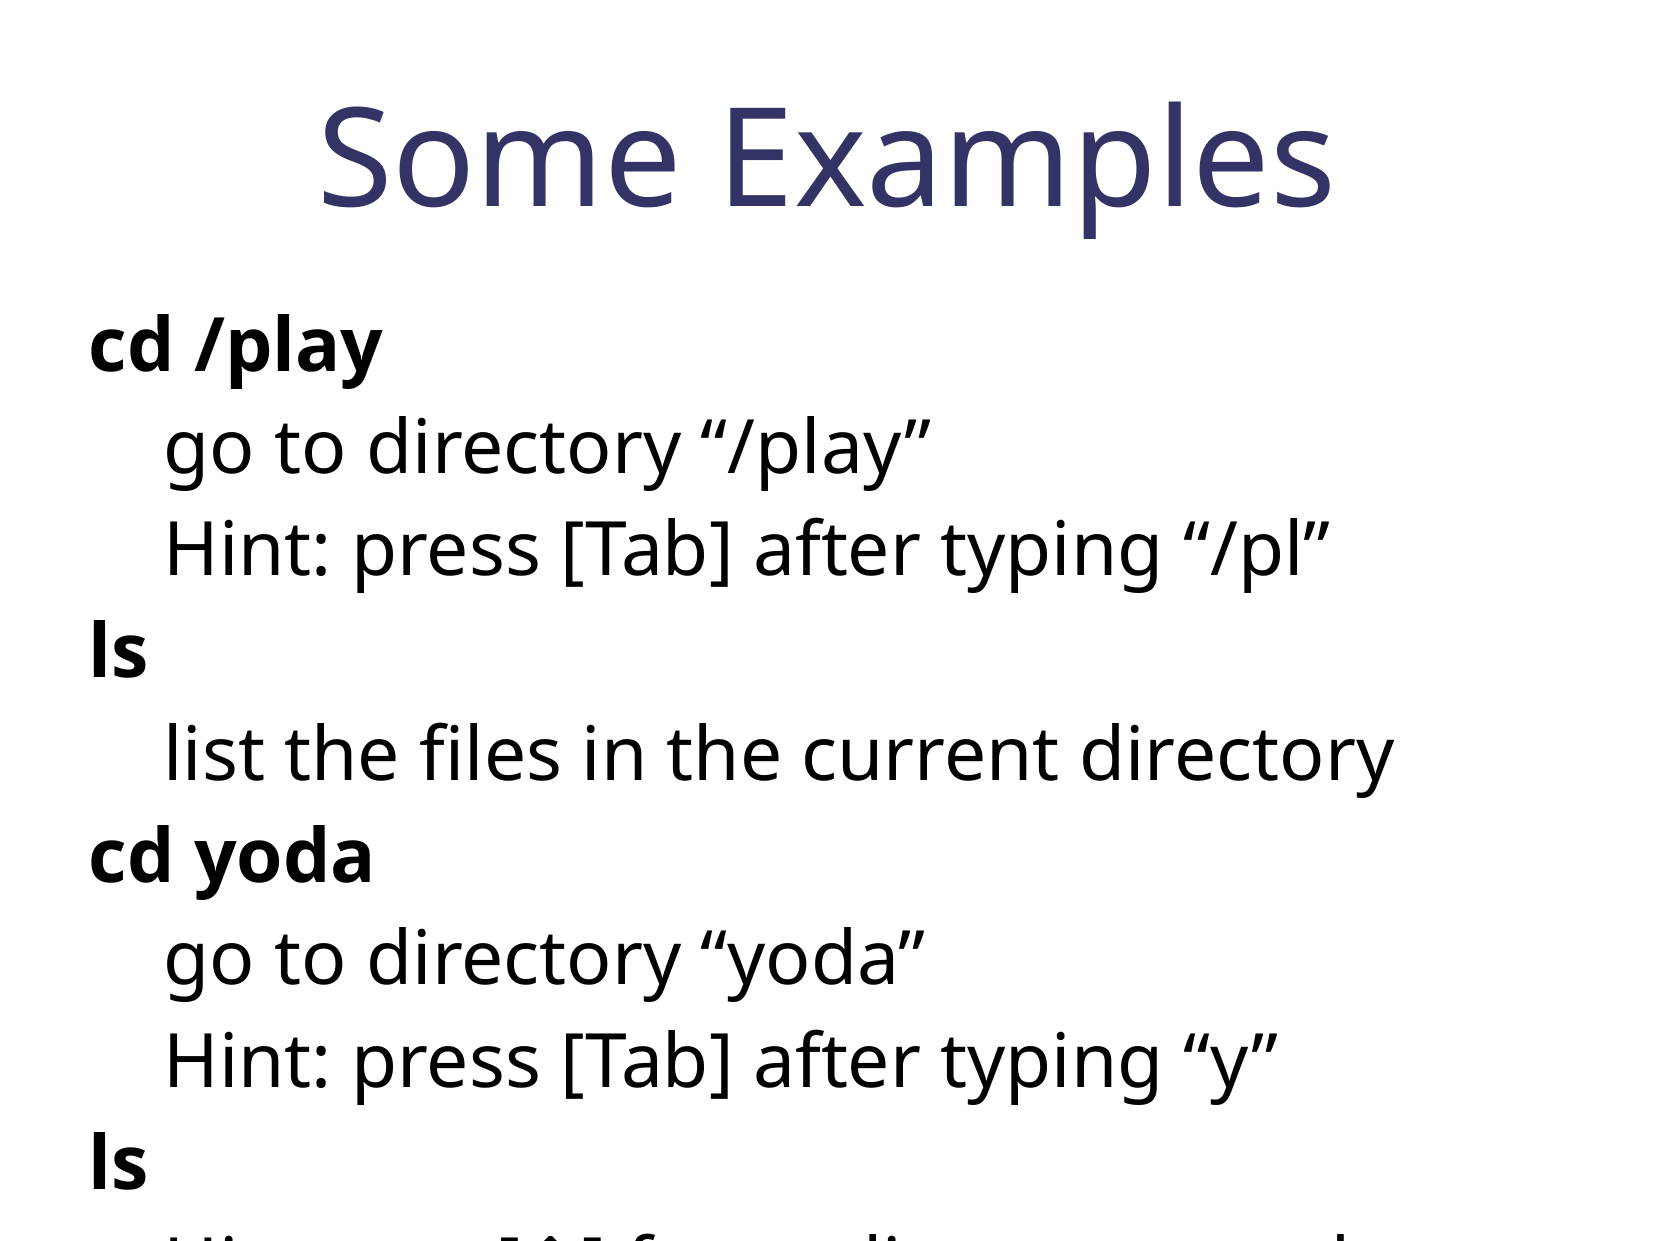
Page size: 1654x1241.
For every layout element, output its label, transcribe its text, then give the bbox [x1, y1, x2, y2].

text_box cd /play go to directory “/play” Hint: press [Tab] after typing “/pl” ls list the files in the current directory cd yoda go to directory “yoda” Hint: press [Tab] after typing “y” ls Hint: use [↑] for earlier commands [74, 283, 1654, 1211]
title Some Examples [0, 56, 1654, 250]
